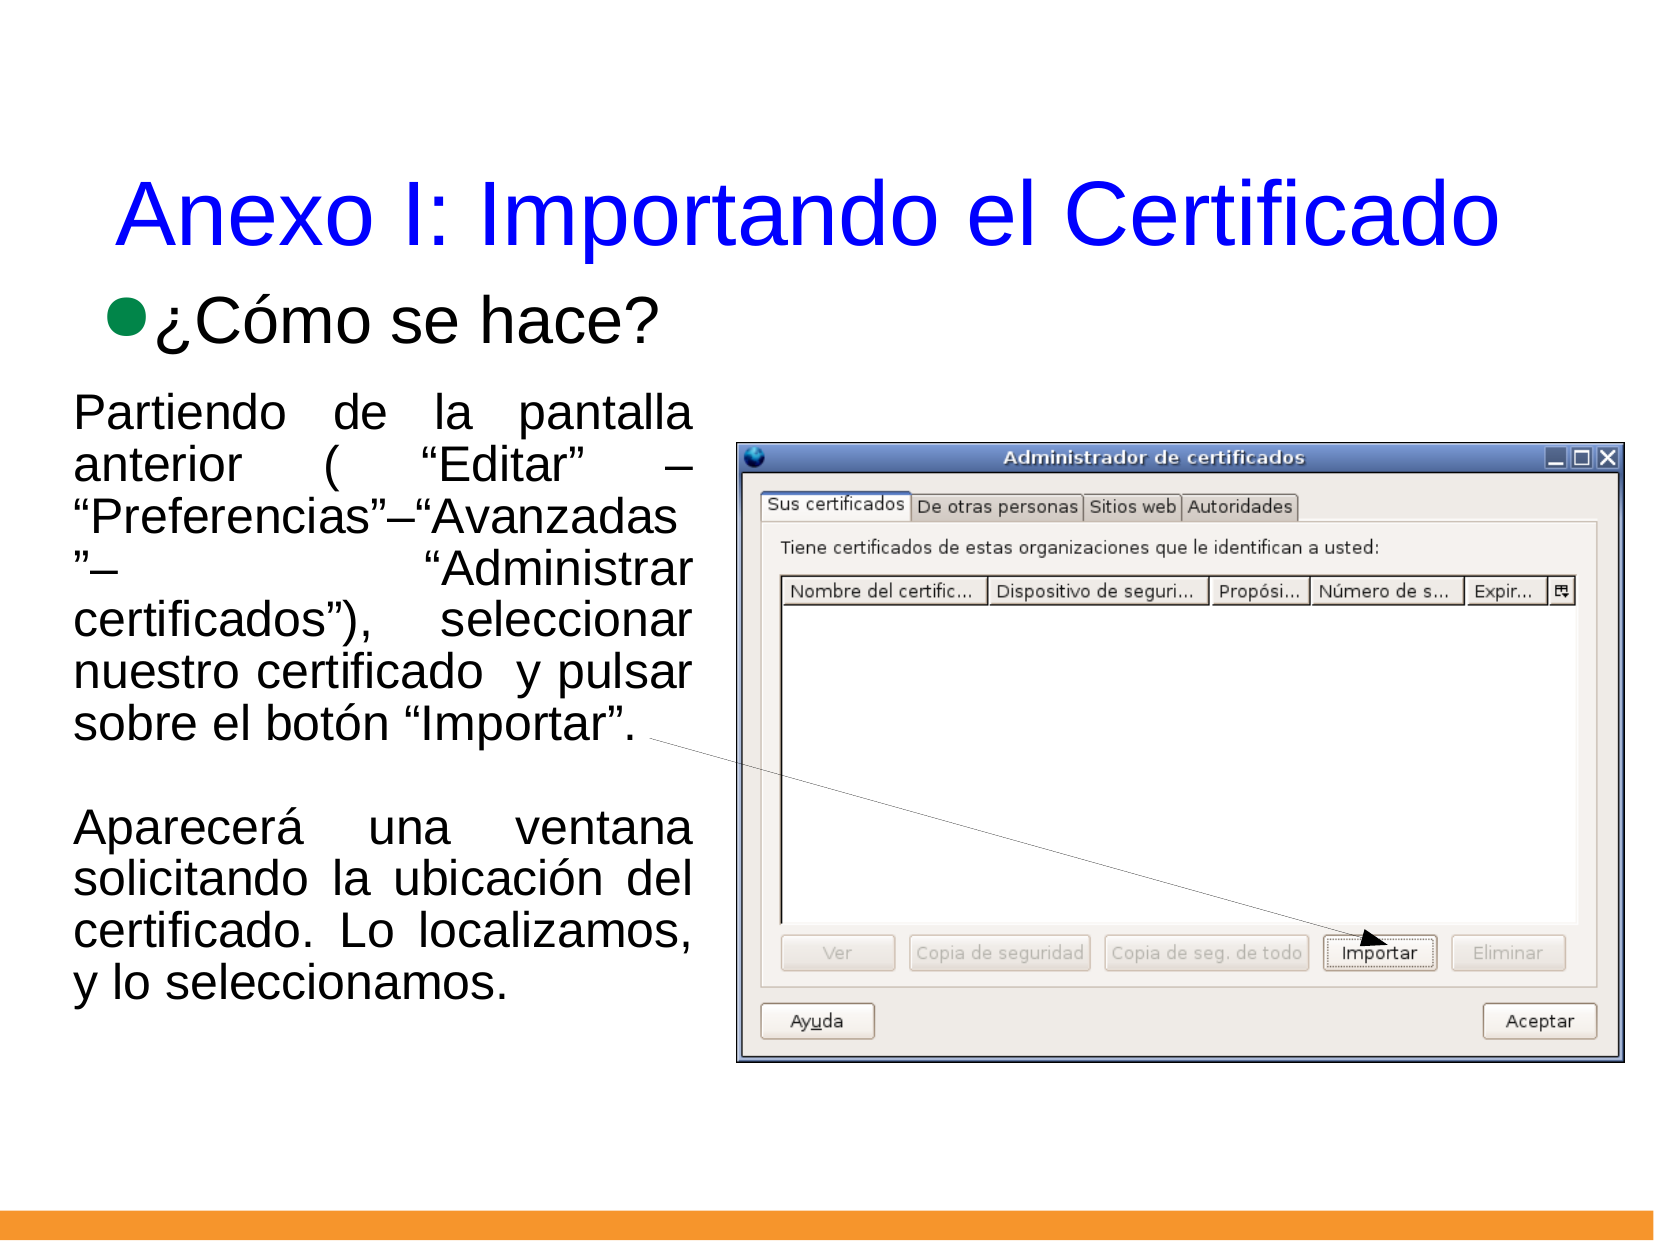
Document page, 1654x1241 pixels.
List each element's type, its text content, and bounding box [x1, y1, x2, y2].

list ¿Cómo se hace? [82, 283, 1572, 373]
text_box Partiendo de la pantalla anterior ( “Editar” – “Preferencias”–“Avanzadas”– “Administrar certificados”), seleccionar nuestro certificado y pulsar sobre el botón “Importar”. Aparecerá una ventana solicitando la ubicación del certificado. Lo localizamos, y lo seleccionamos. [59, 380, 709, 1167]
title Anexo I: Importando el Certificado [65, 161, 1554, 266]
picture [736, 442, 1625, 1063]
